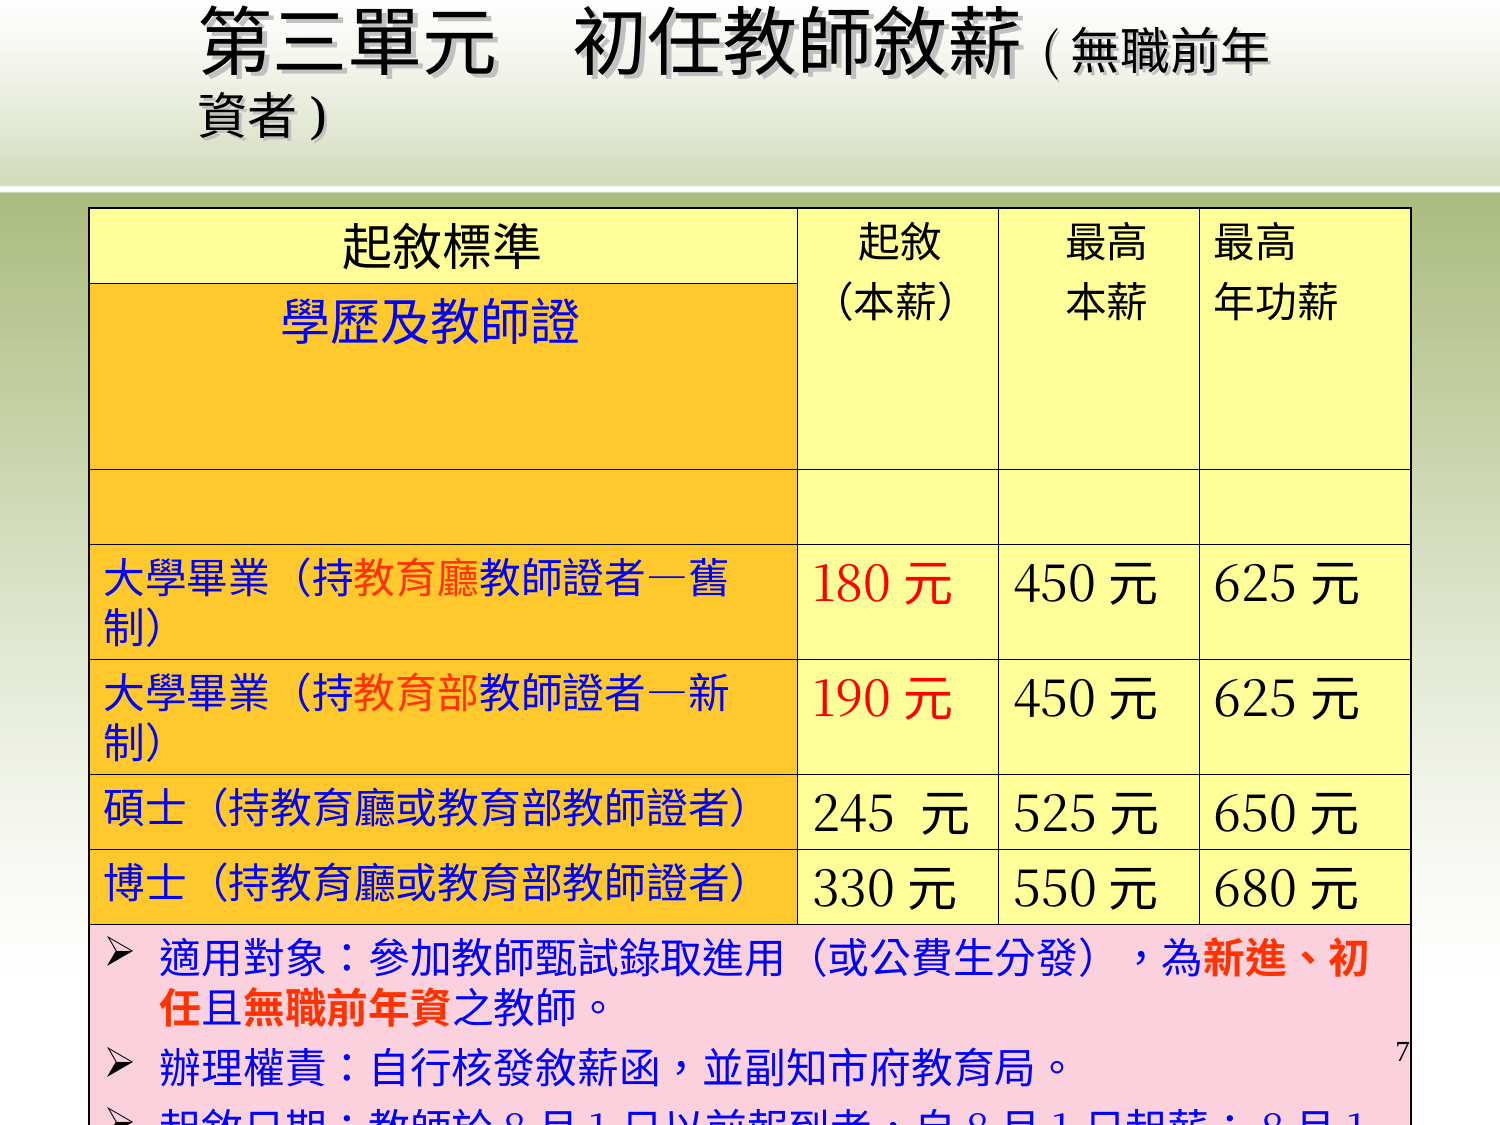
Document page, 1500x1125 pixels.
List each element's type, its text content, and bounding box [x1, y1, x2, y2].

table_cell 180元 [798, 545, 998, 659]
text_box <number> [1074, 1024, 1426, 1103]
table_cell [90, 470, 797, 544]
title 第三單元 初任教師敘薪(無職前年資者) [183, 42, 1325, 153]
picture [0, 0, 1500, 1125]
table_cell 525元 [999, 775, 1199, 849]
table_cell 650元 [1200, 775, 1410, 849]
table_cell 大學畢業（持教育部教師證者—新制） [90, 660, 797, 774]
table_cell 330元 [798, 850, 998, 924]
table_cell [1200, 470, 1410, 544]
table_cell 625元 [1200, 660, 1410, 774]
table_cell [798, 470, 998, 544]
table_cell 大學畢業（持教育廳教師證者—舊制） [90, 545, 797, 659]
table_header 最高 年功薪 [1200, 209, 1410, 469]
table_cell 190元 [798, 660, 998, 774]
table_header 最高 本薪 [999, 209, 1199, 469]
table_cell 博士（持教育廳或教育部教師證者） [90, 850, 797, 924]
table_cell 245 元 [798, 775, 998, 849]
table_cell 適用對象：參加教師甄試錄取進用（或公費生分發），為新進、初 任且無職前年資之教師。 辦理權責：自行核發敘薪函，並副知市府教育局。 起敘日期：教師於8月1日以前報到者，自8月1日起薪；8月1日以後到職者，自實際到職之日起薪。 [90, 925, 1410, 1125]
table_cell 550元 [999, 850, 1199, 924]
table_cell 學歷及教師證 [90, 284, 797, 469]
table_header 起敘標準 [90, 209, 797, 283]
table_cell [999, 470, 1199, 544]
table_cell 680元 [1200, 850, 1410, 924]
table_cell 625元 [1200, 545, 1410, 659]
table_cell 碩士（持教育廳或教育部教師證者） [90, 775, 797, 849]
table_header 起敘 （本薪） [798, 209, 998, 469]
table_cell 450元 [999, 660, 1199, 774]
table_cell 450元 [999, 545, 1199, 659]
